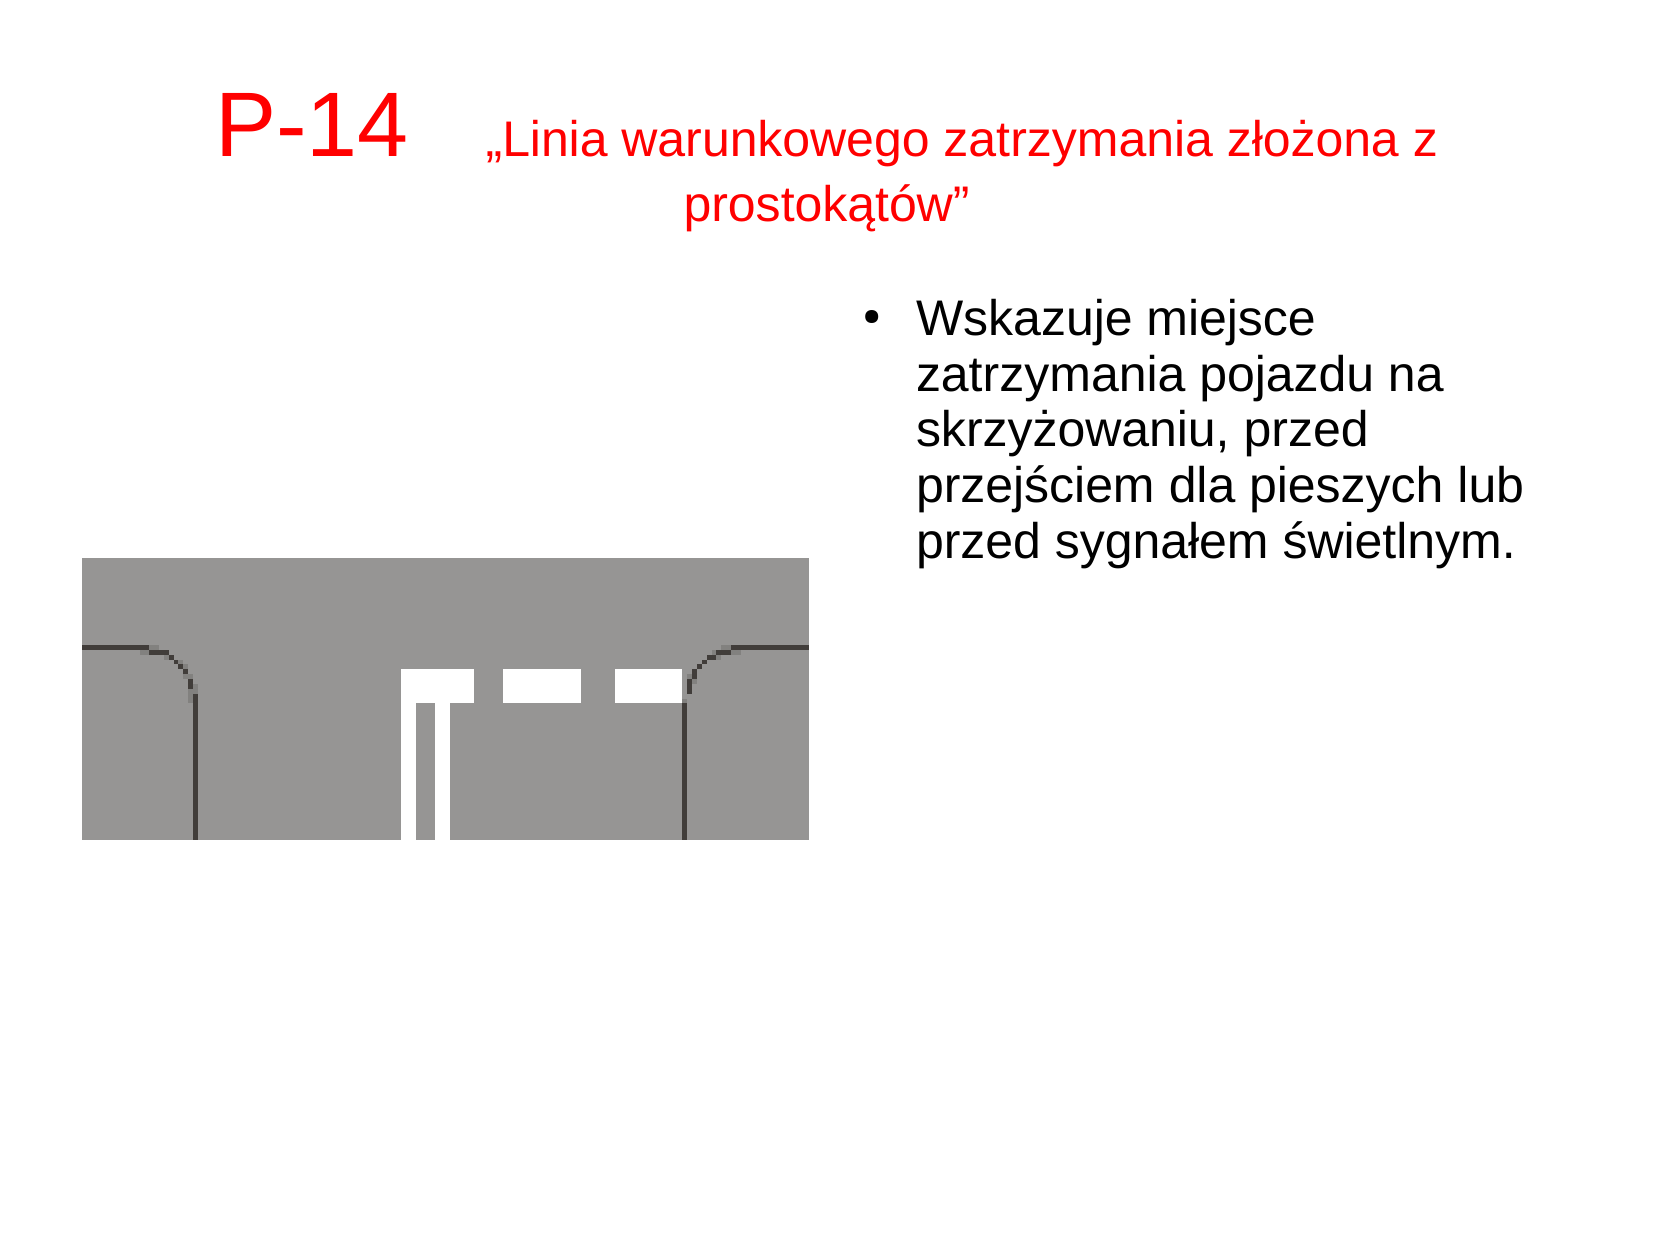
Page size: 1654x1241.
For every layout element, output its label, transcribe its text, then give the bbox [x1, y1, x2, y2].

picture [82, 558, 809, 840]
title P-14 „Linia warunkowego zatrzymania złożona z prostokątów” [82, 56, 1571, 250]
list Wskazuje miejsce zatrzymania pojazdu na skrzyżowaniu, przed przejściem dla pieszych lub przed sygnałem świetlnym. [845, 290, 1572, 1094]
